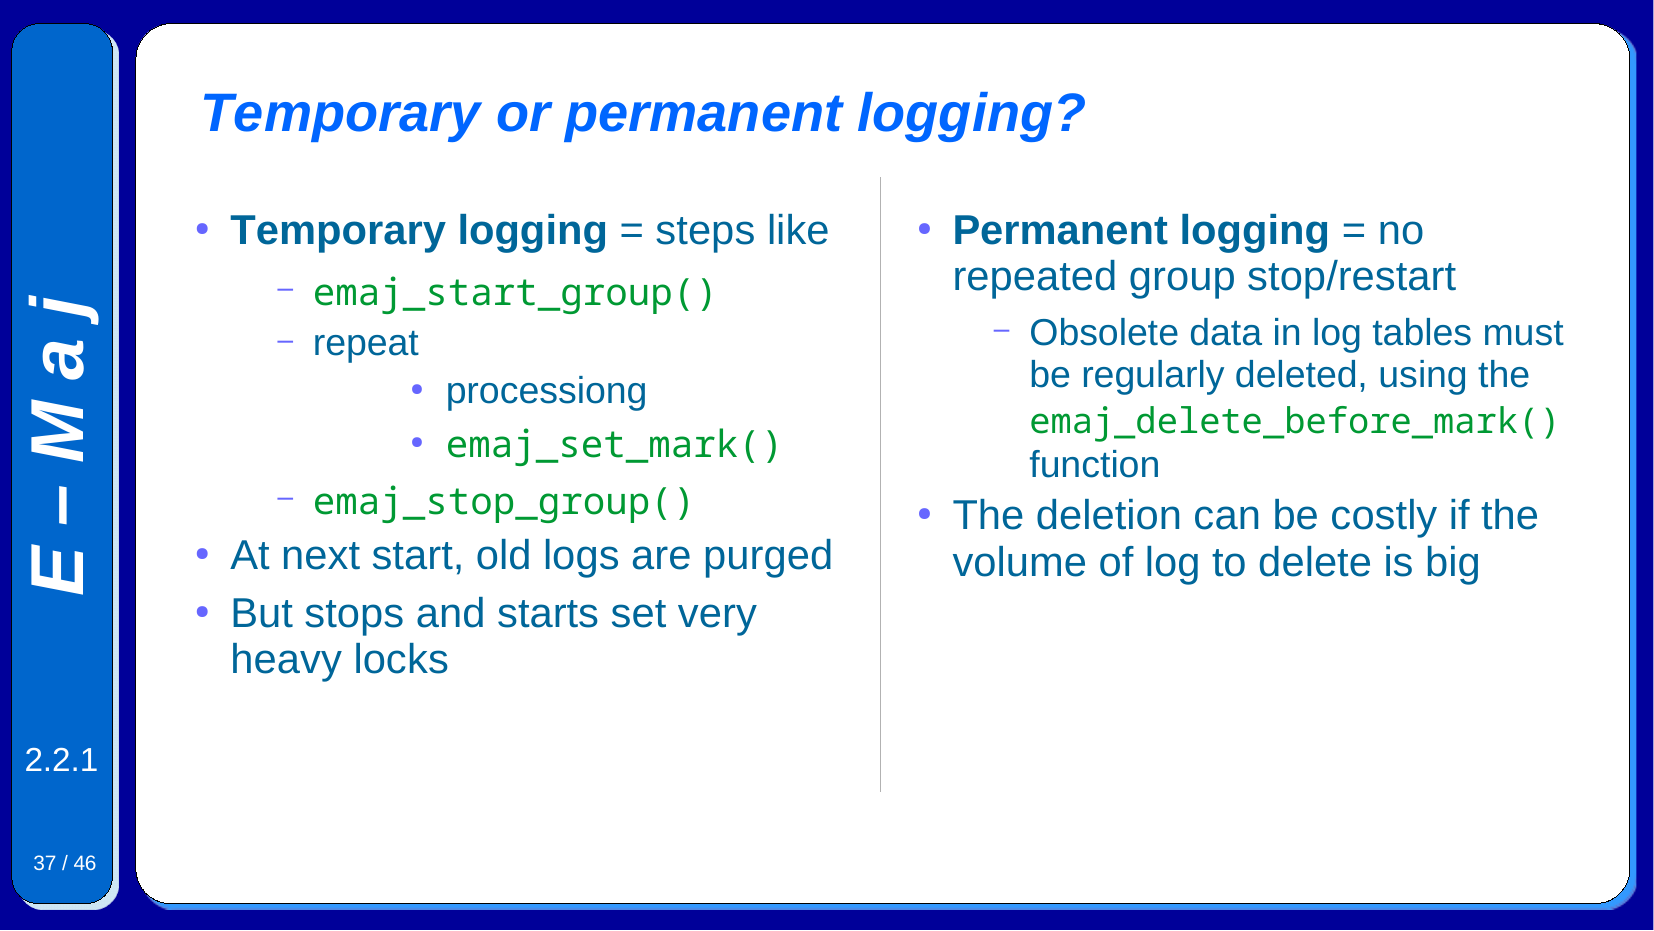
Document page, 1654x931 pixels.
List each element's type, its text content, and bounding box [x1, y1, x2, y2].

title Temporary or permanent logging? [200, 34, 1575, 191]
list Temporary logging = steps like emaj_start_group() repeat processiong emaj_set_mark() emaj_stop_group() At next start, old logs are purged But stops and starts set very heavy locks [177, 206, 865, 827]
list Permanent logging = no repeated group stop/restart Obsolete data in log tables must be regularly deleted, using the emaj_delete_before_mark() function The deletion can be costly if the volume of log to delete is big [899, 206, 1588, 827]
